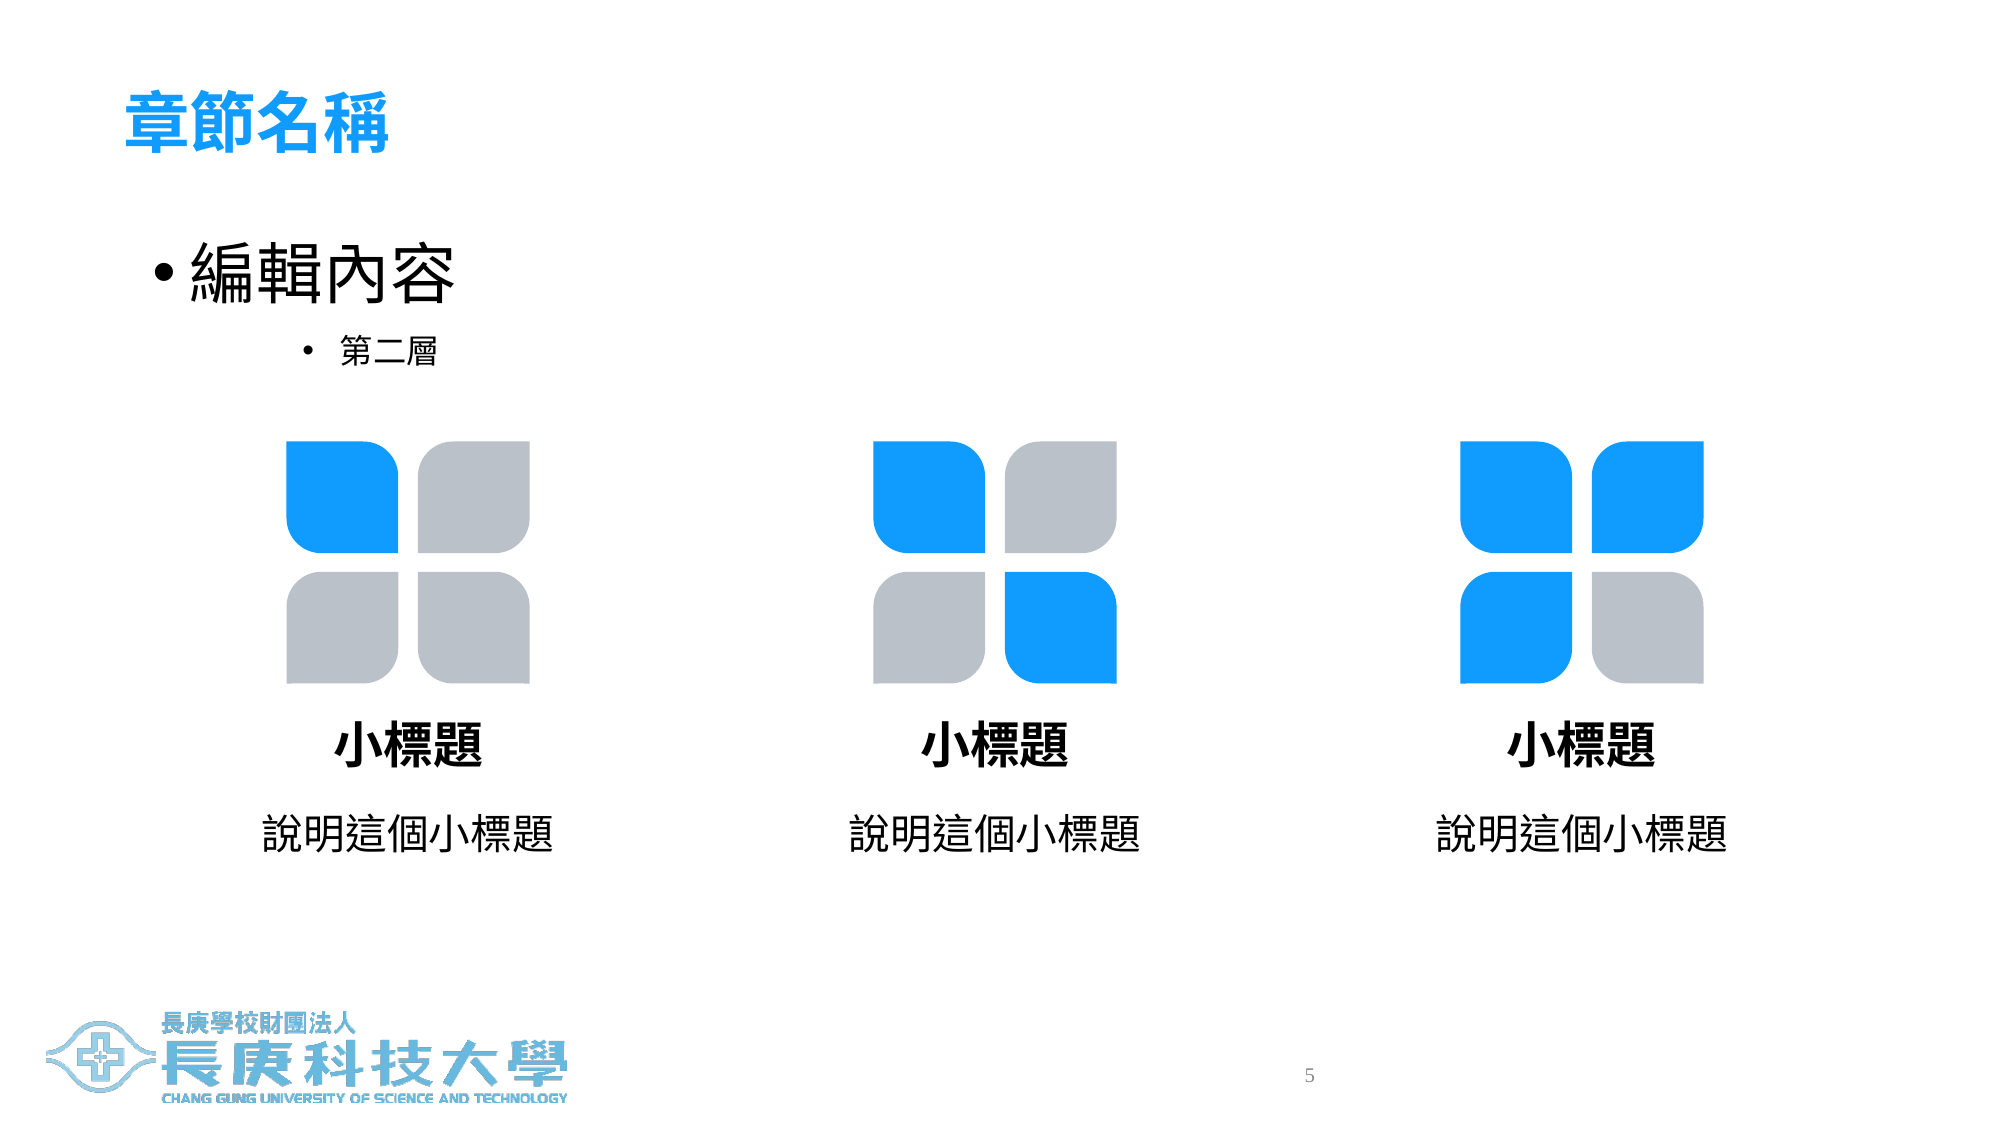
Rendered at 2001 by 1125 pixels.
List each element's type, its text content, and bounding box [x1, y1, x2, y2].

text_box [1591, 441, 1704, 554]
text_box [1460, 441, 1573, 554]
text_box 說明這個小標題 [1398, 790, 1766, 865]
text_box [1004, 441, 1117, 554]
text_box 說明這個小標題 [224, 790, 592, 865]
text_box 小標題 [811, 726, 1179, 781]
text_box 4 [1289, 1051, 1890, 1097]
title 章節名稱 [108, 0, 1890, 169]
text_box 小標題 [1398, 726, 1766, 781]
text_box [286, 441, 399, 554]
text_box 編輯內容 第二層 [137, 208, 1863, 432]
text_box 說明這個小標題 [811, 790, 1179, 865]
text_box [108, 562, 1890, 1007]
text_box [417, 441, 530, 554]
text_box [873, 441, 986, 554]
text_box 小標題 [224, 726, 592, 781]
